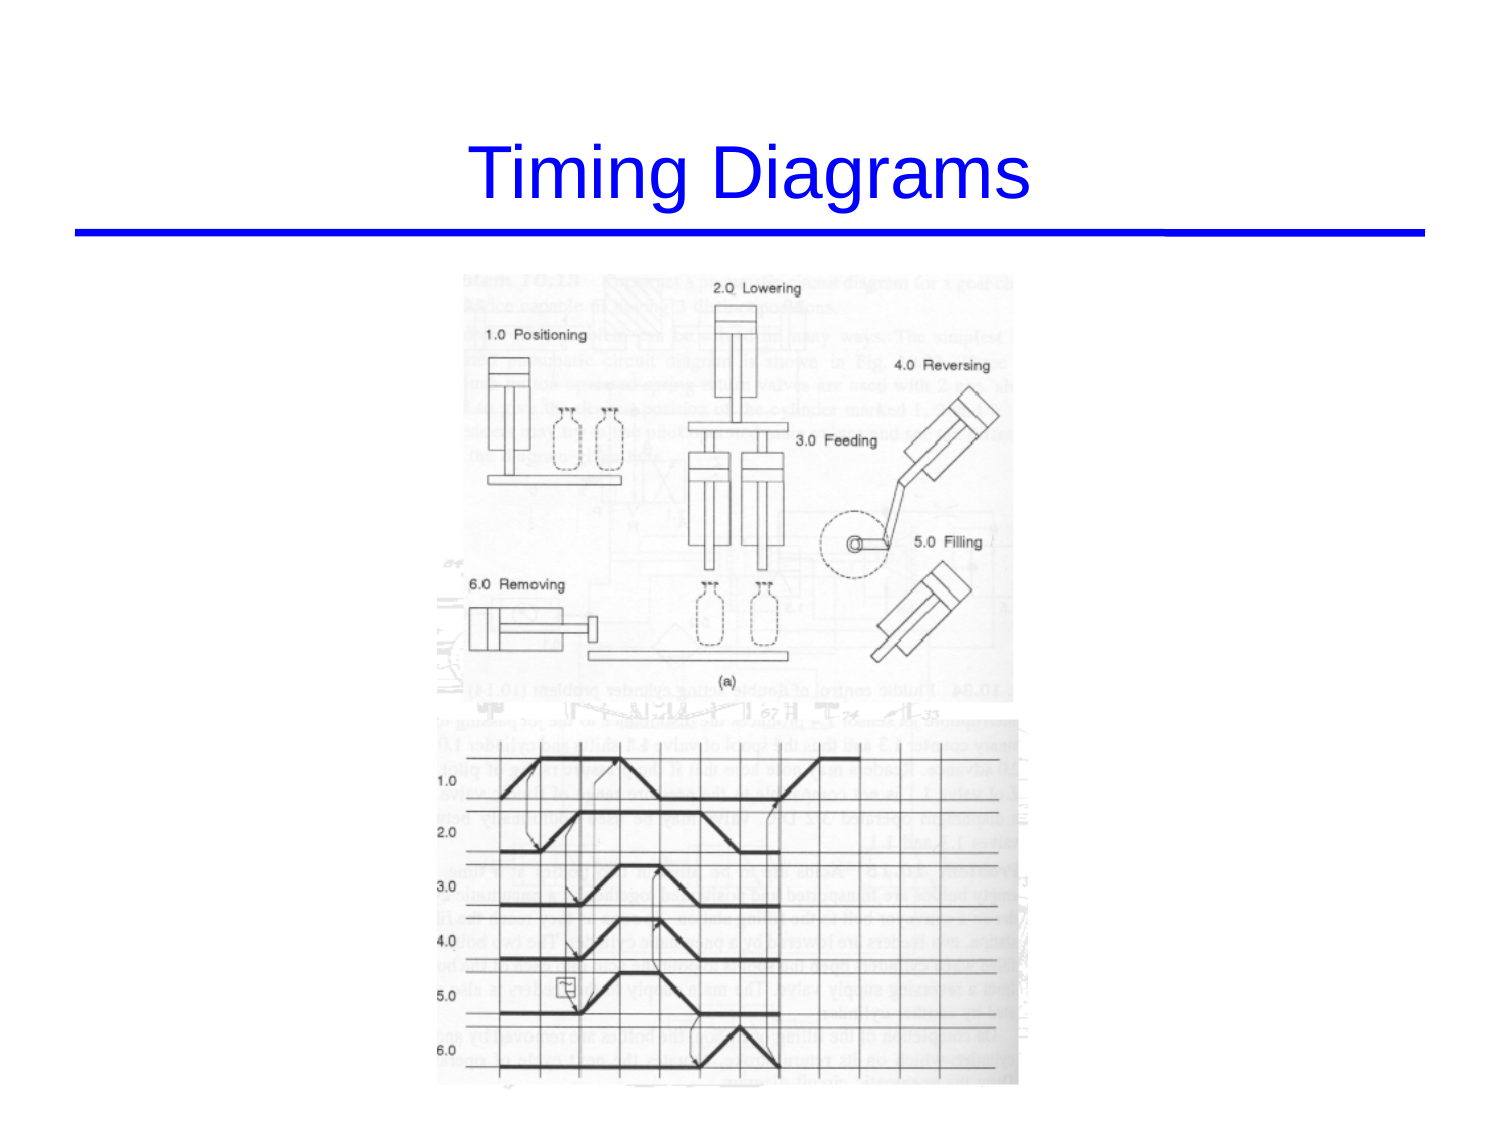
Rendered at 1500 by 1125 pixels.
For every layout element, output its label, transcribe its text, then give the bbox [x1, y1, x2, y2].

title Timing Diagrams [112, 99, 1388, 238]
picture [437, 274, 1028, 1094]
